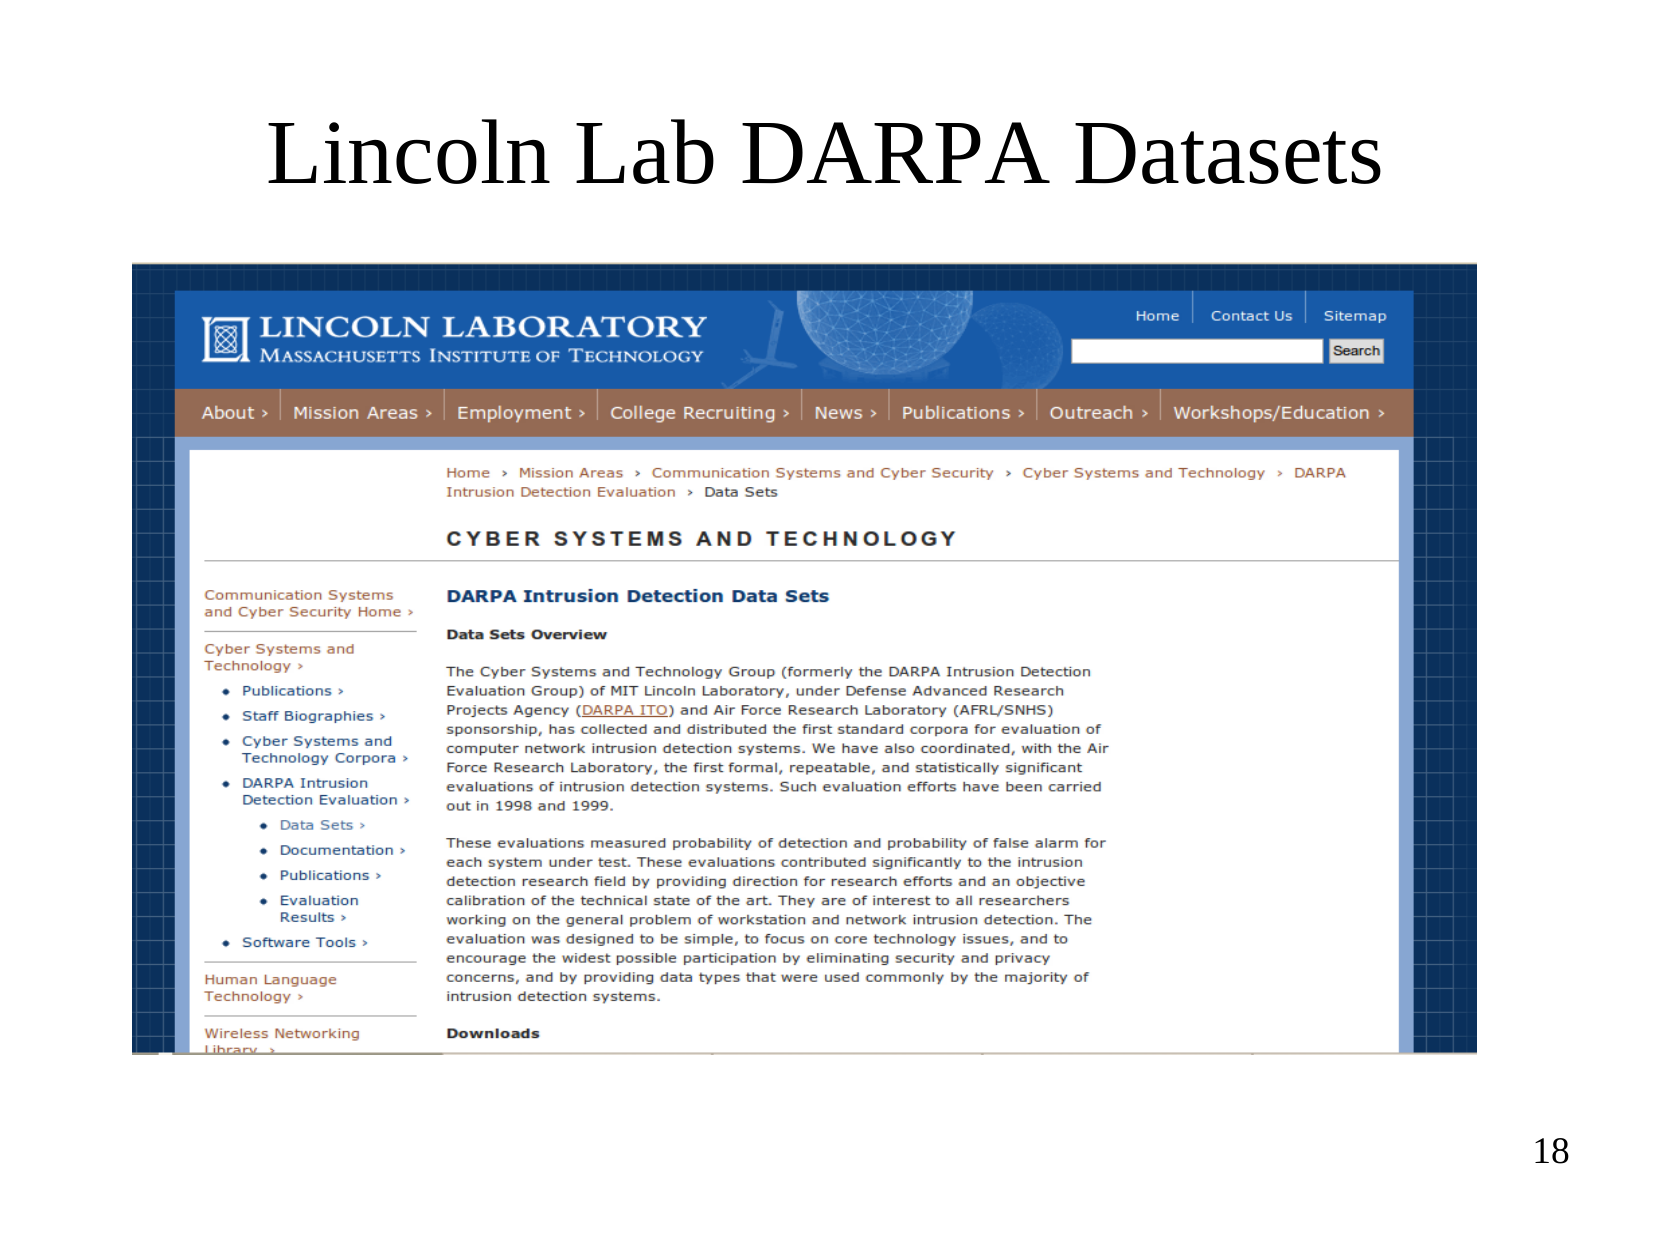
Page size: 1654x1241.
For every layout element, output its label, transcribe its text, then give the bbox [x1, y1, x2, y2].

title Lincoln Lab DARPA Datasets [82, 49, 1570, 256]
picture [132, 262, 1477, 1055]
